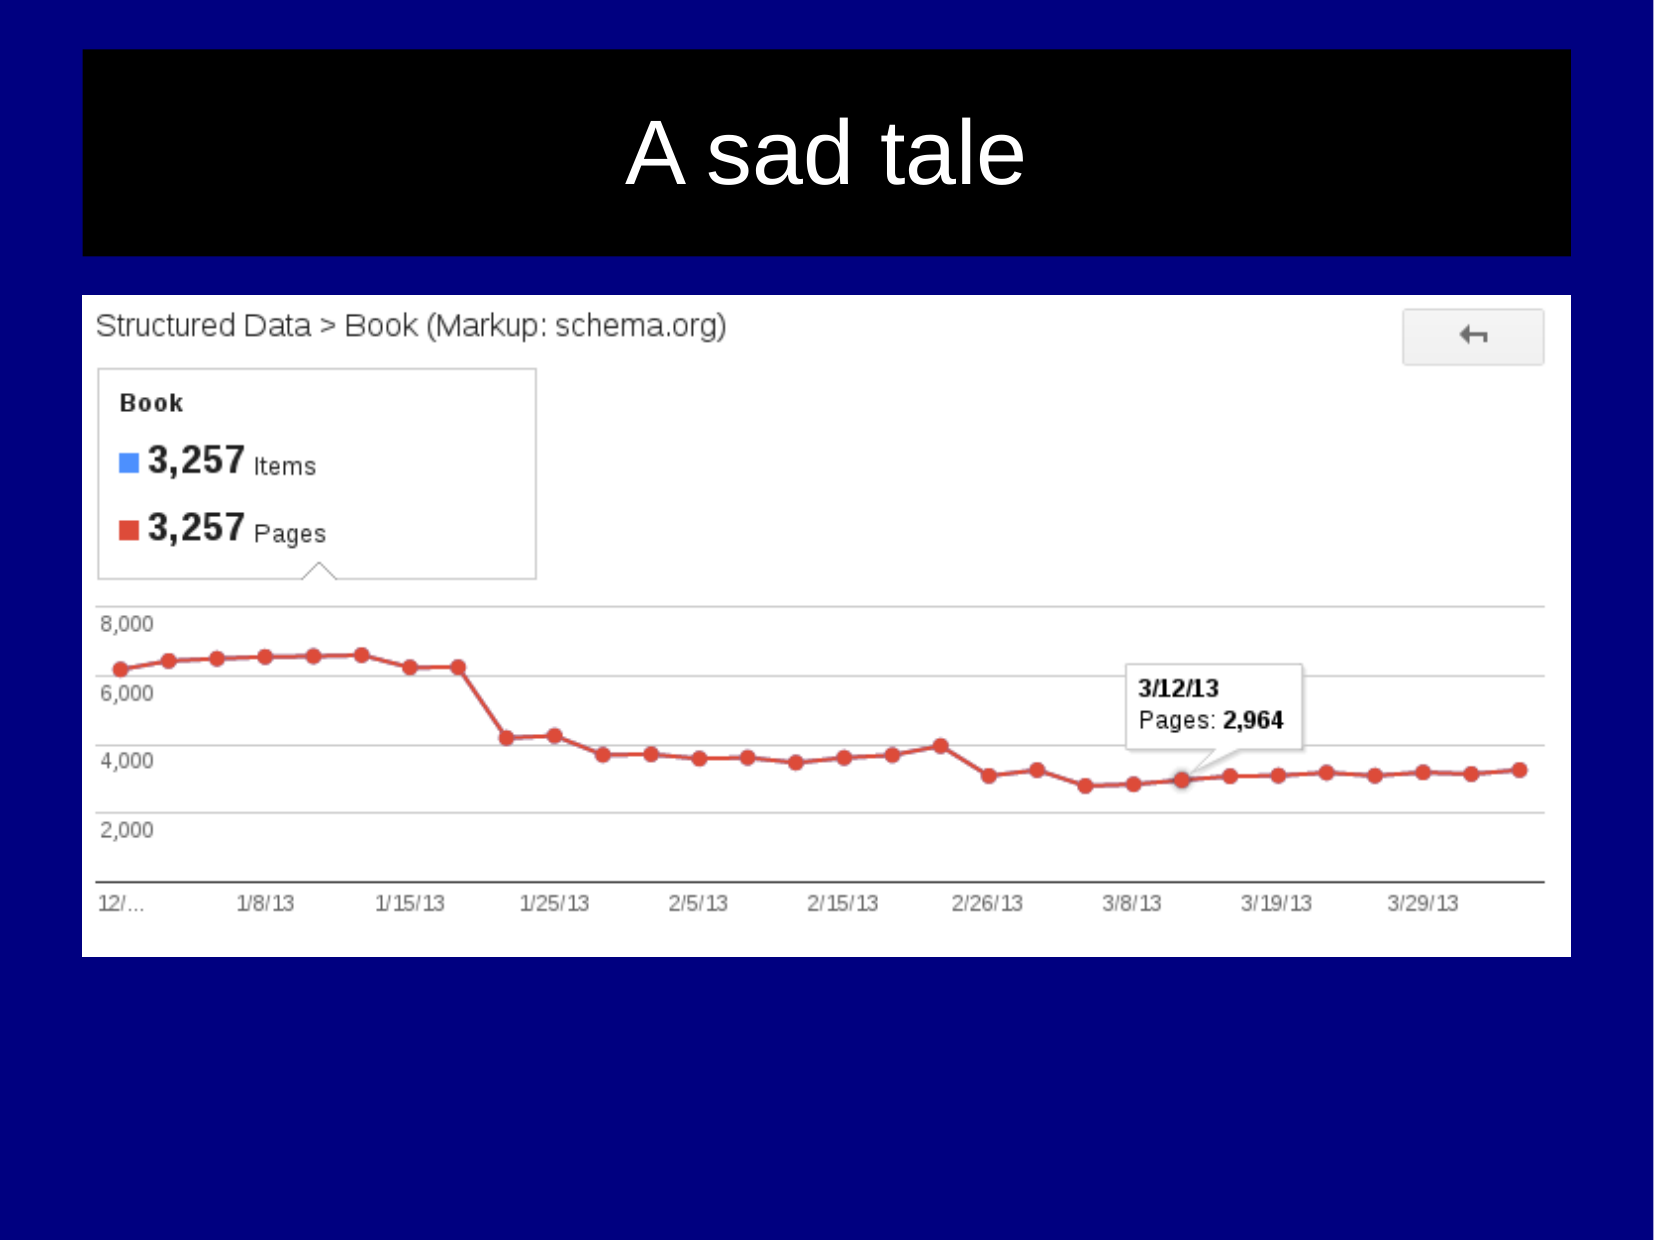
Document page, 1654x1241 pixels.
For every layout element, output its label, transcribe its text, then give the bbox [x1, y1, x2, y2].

picture [82, 295, 1571, 957]
title A sad tale [82, 49, 1571, 257]
